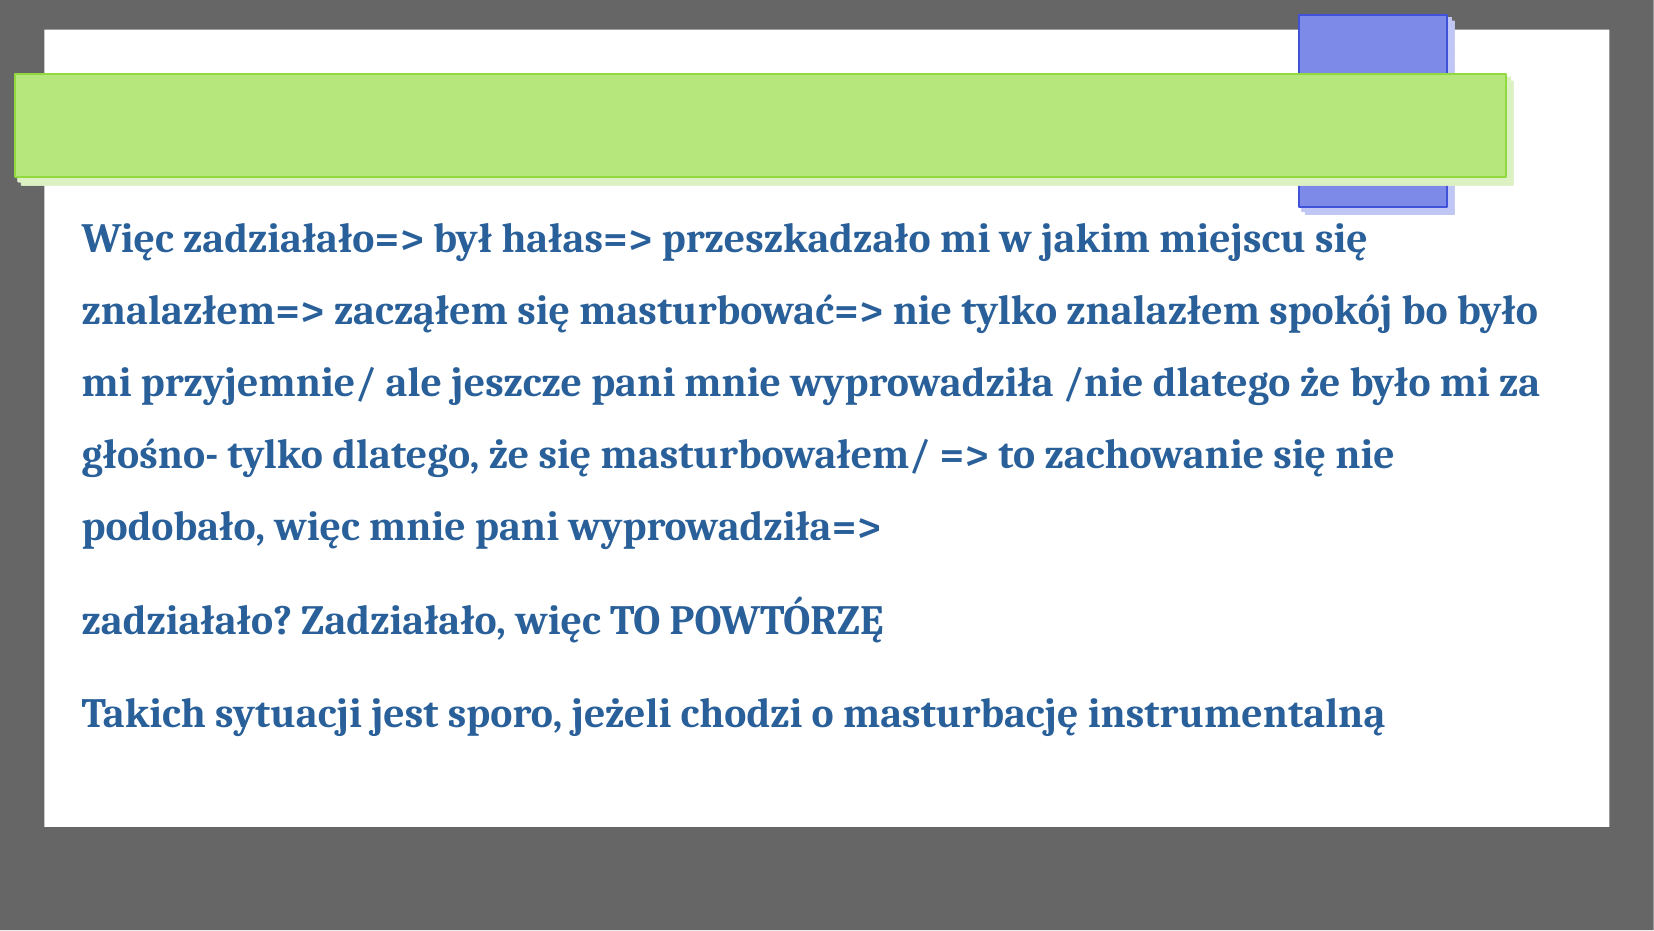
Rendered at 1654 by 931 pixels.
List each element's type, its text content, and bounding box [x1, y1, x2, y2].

list Więc zadziałało=> był hałas=> przeszkadzało mi w jakim miejscu się znalazłem=> zacząłem się masturbować=> nie tylko znalazłem spokój bo było mi przyjemnie/ ale jeszcze pani mnie wyprowadziła /nie dlatego że było mi za głośno- tylko dlatego, że się masturbowałem/ => to zachowanie się nie podobało, więc mnie pani wyprowadziła=> zadziałało? Zadziałało, więc TO POWTÓRZĘ Takich sytuacji jest sporo, jeżeli chodzi o masturbację instrumentalną [81, 190, 1559, 782]
